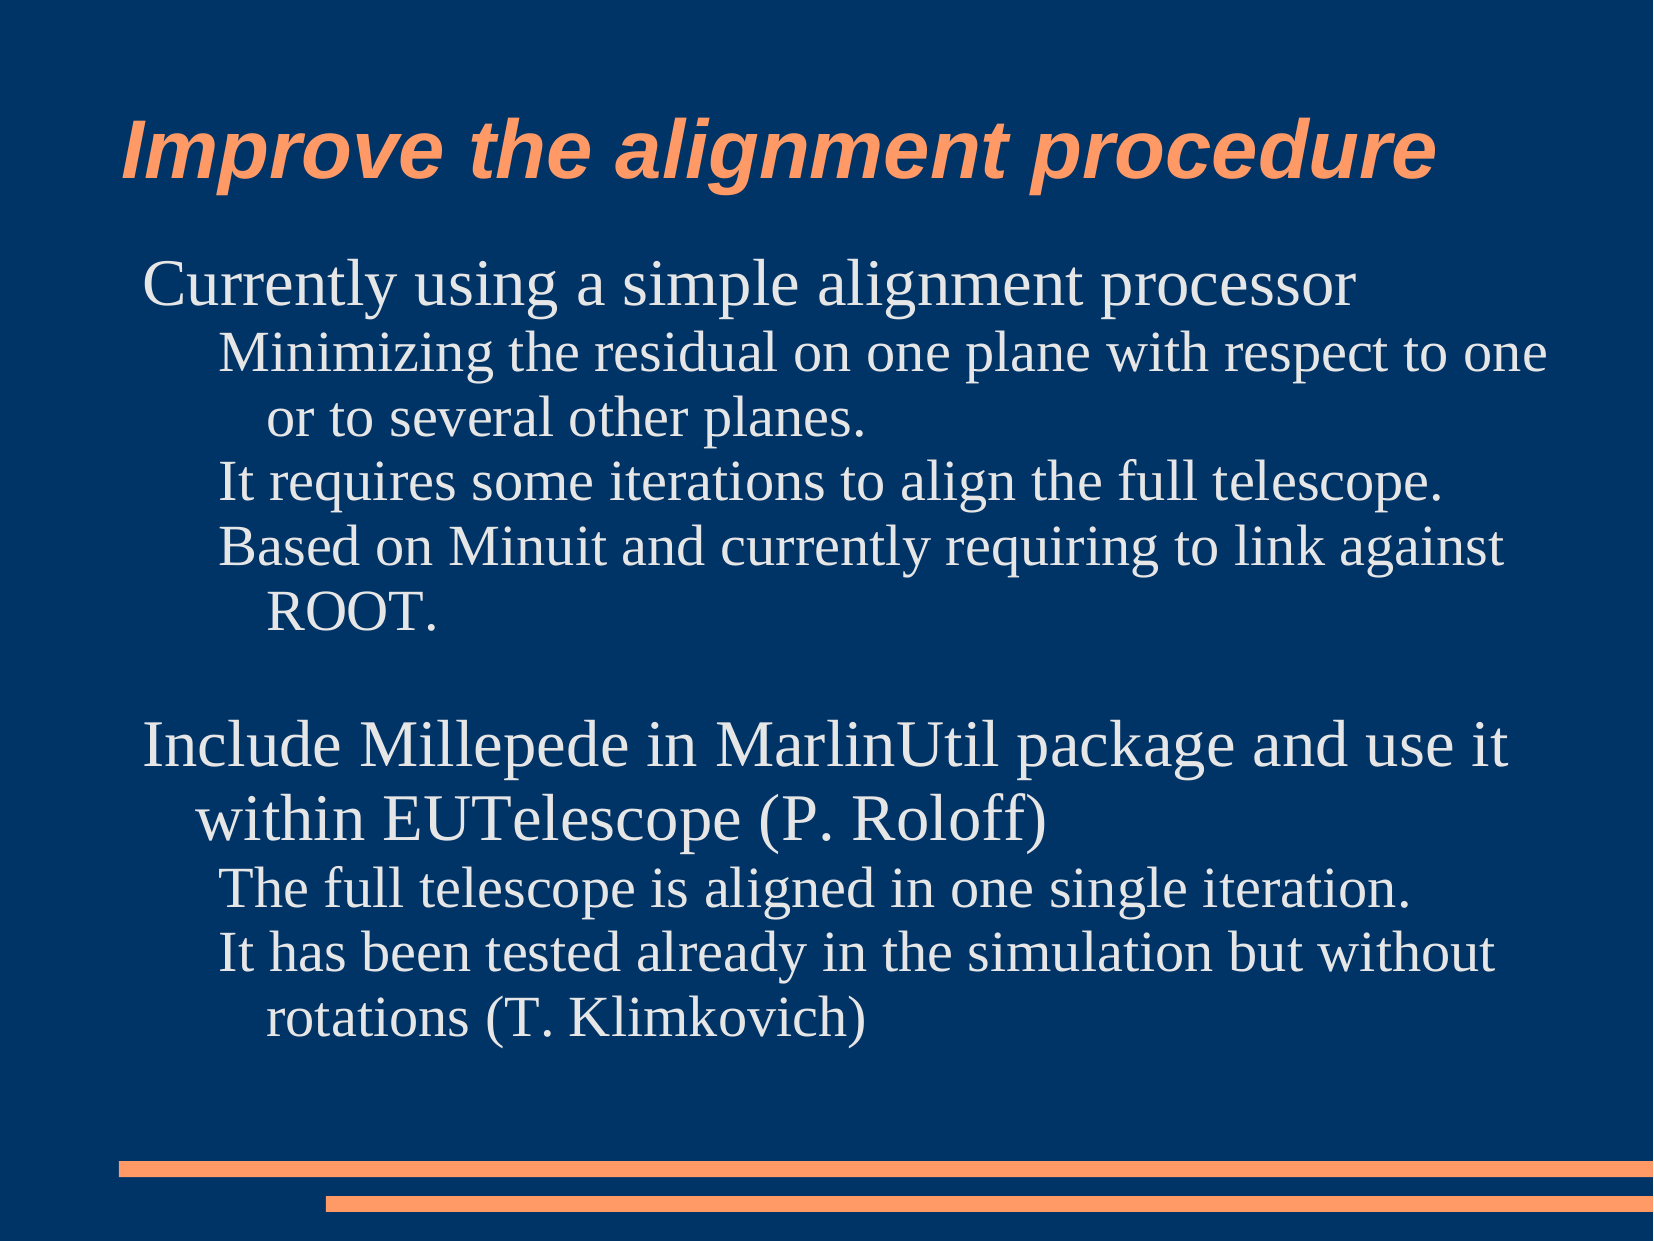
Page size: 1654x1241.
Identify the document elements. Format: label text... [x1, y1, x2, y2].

title Improve the alignment procedure [121, 46, 1534, 254]
list Currently using a simple alignment processor Minimizing the residual on one plane with respect to one or to several other planes. It requires some iterations to align the full telescope. Based on Minuit and currently requiring to link against ROOT. Include Millepede in MarlinUtil package and use it within EUTelescope (P. Roloff) The full telescope is aligned in one single iteration. It has been tested already in the simulation but without rotations (T. Klimkovich) [124, 245, 1564, 1056]
